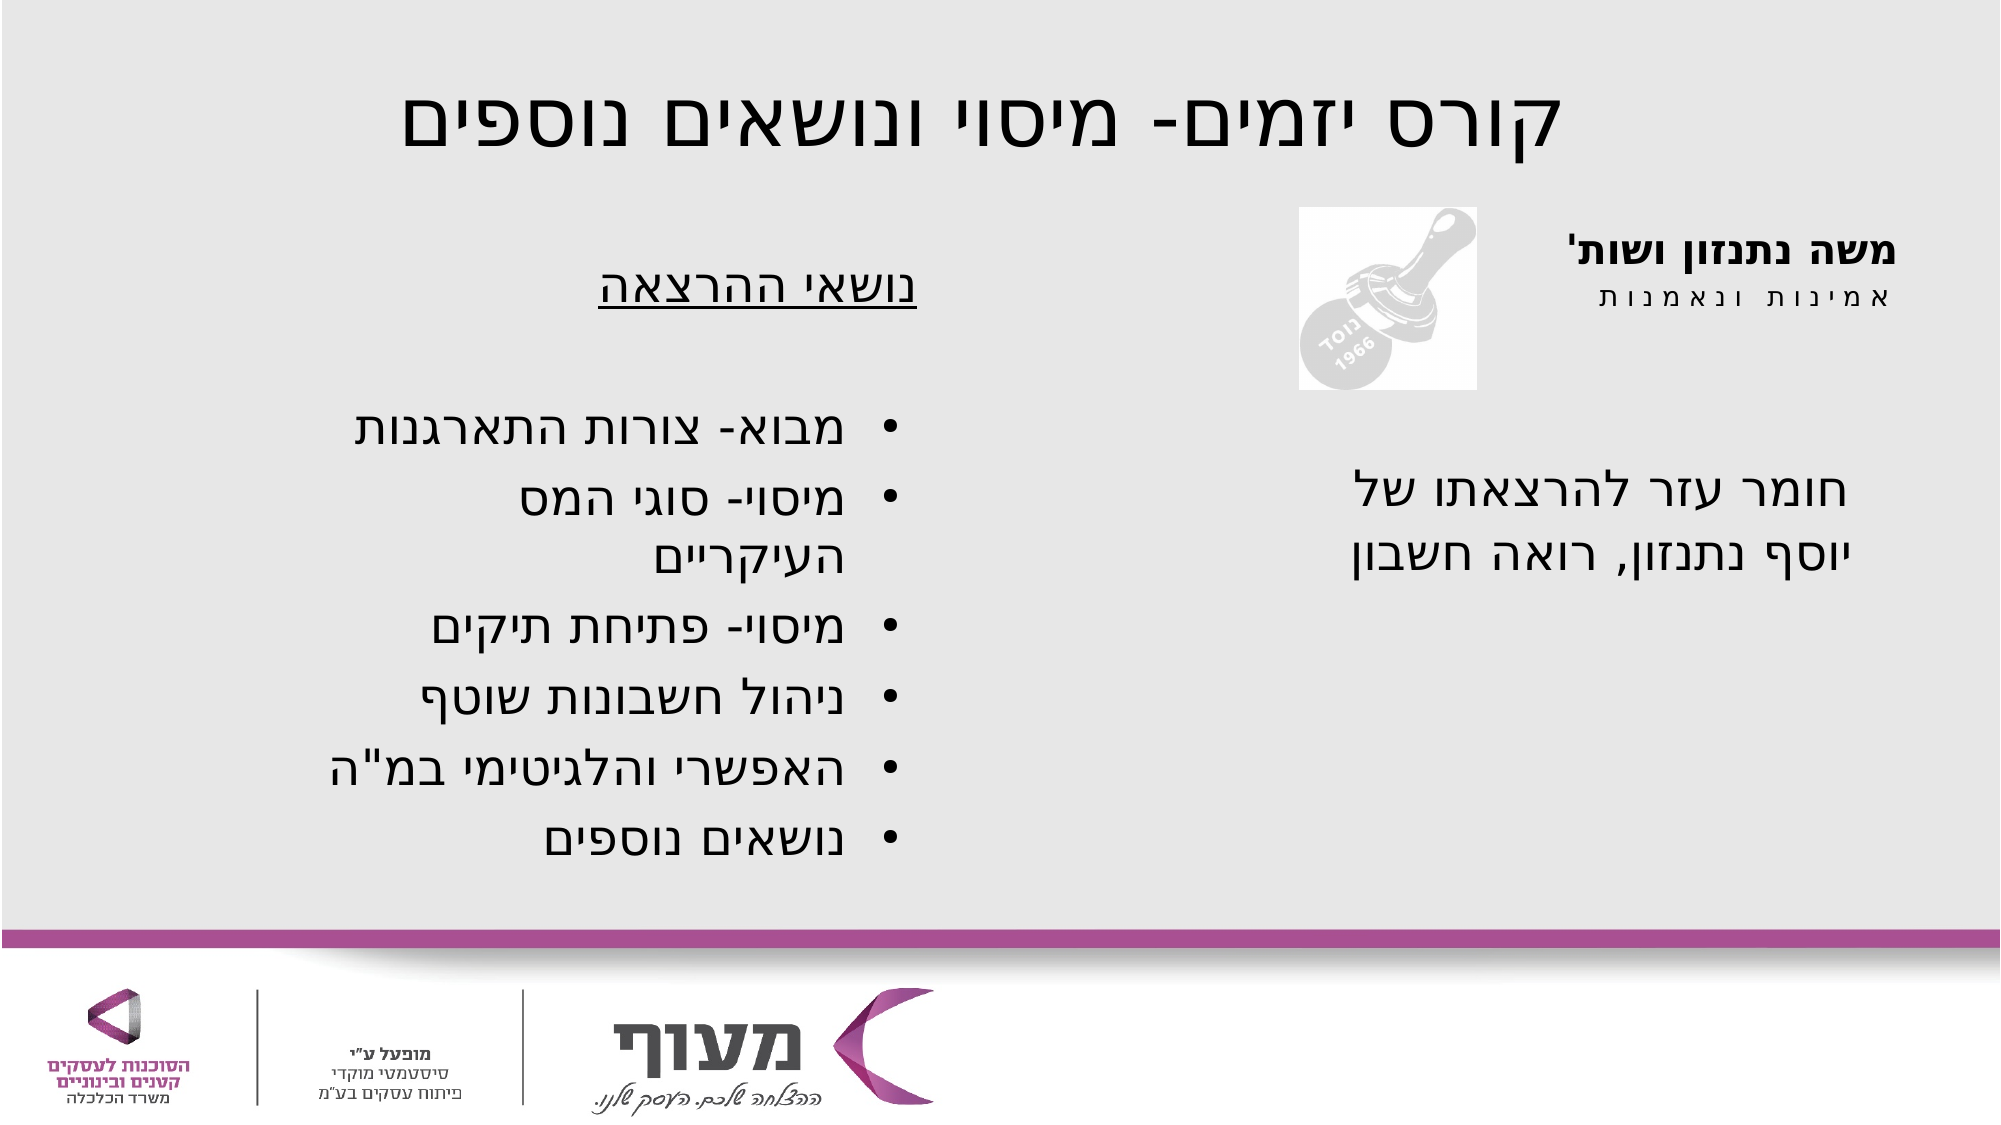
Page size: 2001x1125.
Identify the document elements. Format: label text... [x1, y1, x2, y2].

text_box נושאי ההרצאה מבוא- צורות התארגנות מיסוי- סוגי המס העיקריים מיסוי- פתיחת תיקים ניהול חשבונות שוטף האפשרי והלגיטימי במ"ה נושאים נוספים [307, 248, 933, 823]
text_box משה נתנזון ושות' א מ י נ ו ת ו נ א מ נ ו ת חומר עזר להרצאתו של יוסף נתנזון, רואה חשבון [1288, 222, 1914, 898]
title קורס יזמים- מיסוי ונושאים נוספים [307, 23, 1583, 212]
picture [2, 0, 2000, 1125]
